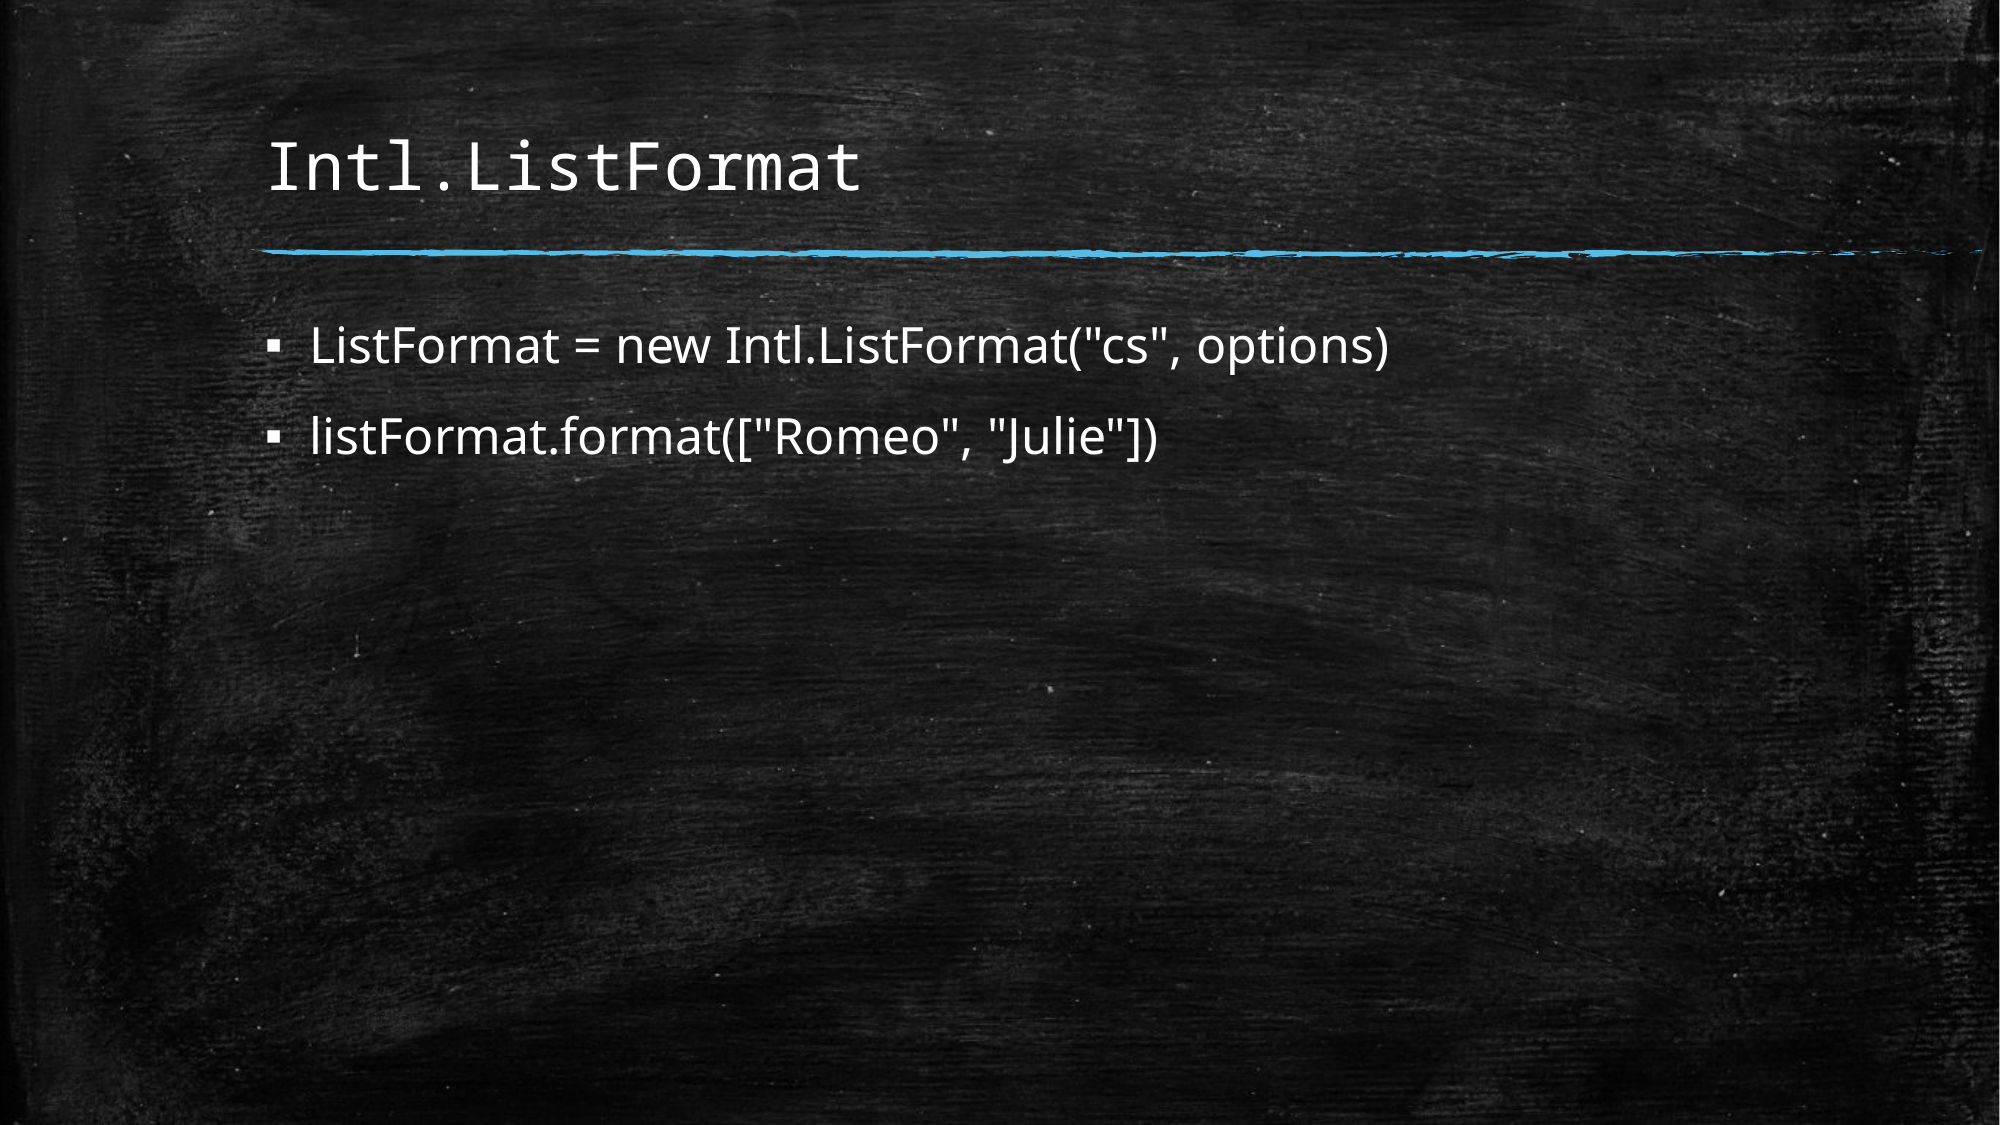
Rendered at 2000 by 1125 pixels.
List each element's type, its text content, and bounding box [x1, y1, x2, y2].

list ListFormat = new Intl.ListFormat("cs", options) listFormat.format(["Romeo", "Julie"]) [249, 312, 1750, 1013]
title Intl.ListFormat [249, 45, 1750, 213]
picture [0, 0, 2000, 1125]
